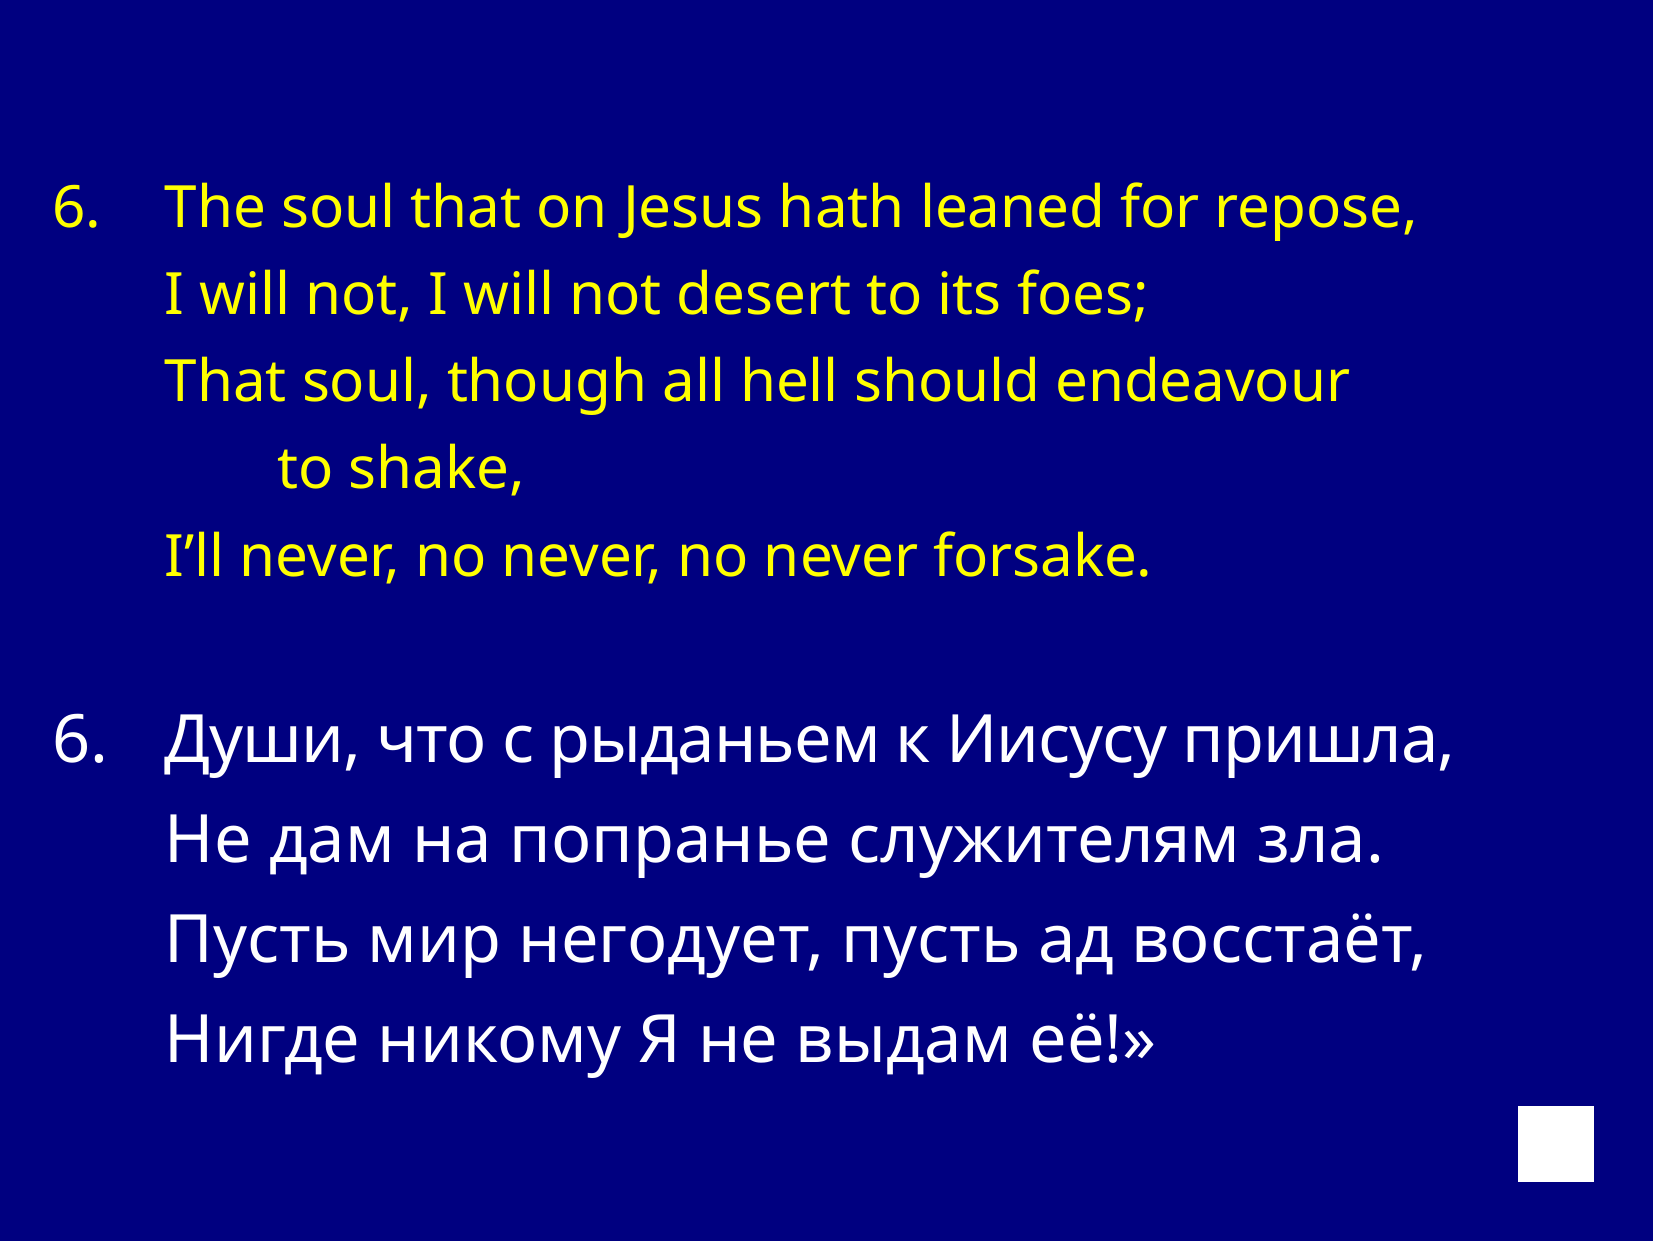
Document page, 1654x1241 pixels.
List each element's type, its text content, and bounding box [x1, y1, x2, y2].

text_box 6. Души, что с рыданьем к Иисусу пришла, Не дам на попранье служителям зла. Пусть мир негодует, пусть ад восстаёт, Нигде никому Я не выдам её!» [37, 675, 1651, 1163]
text_box 6. The soul that on Jesus hath leaned for repose, I will not, I will not desert to its foes; That soul, though all hell should endeavour to shake, I’ll never, no never, no never forsake. [37, 150, 1651, 638]
text_box [1518, 1163, 1594, 1182]
